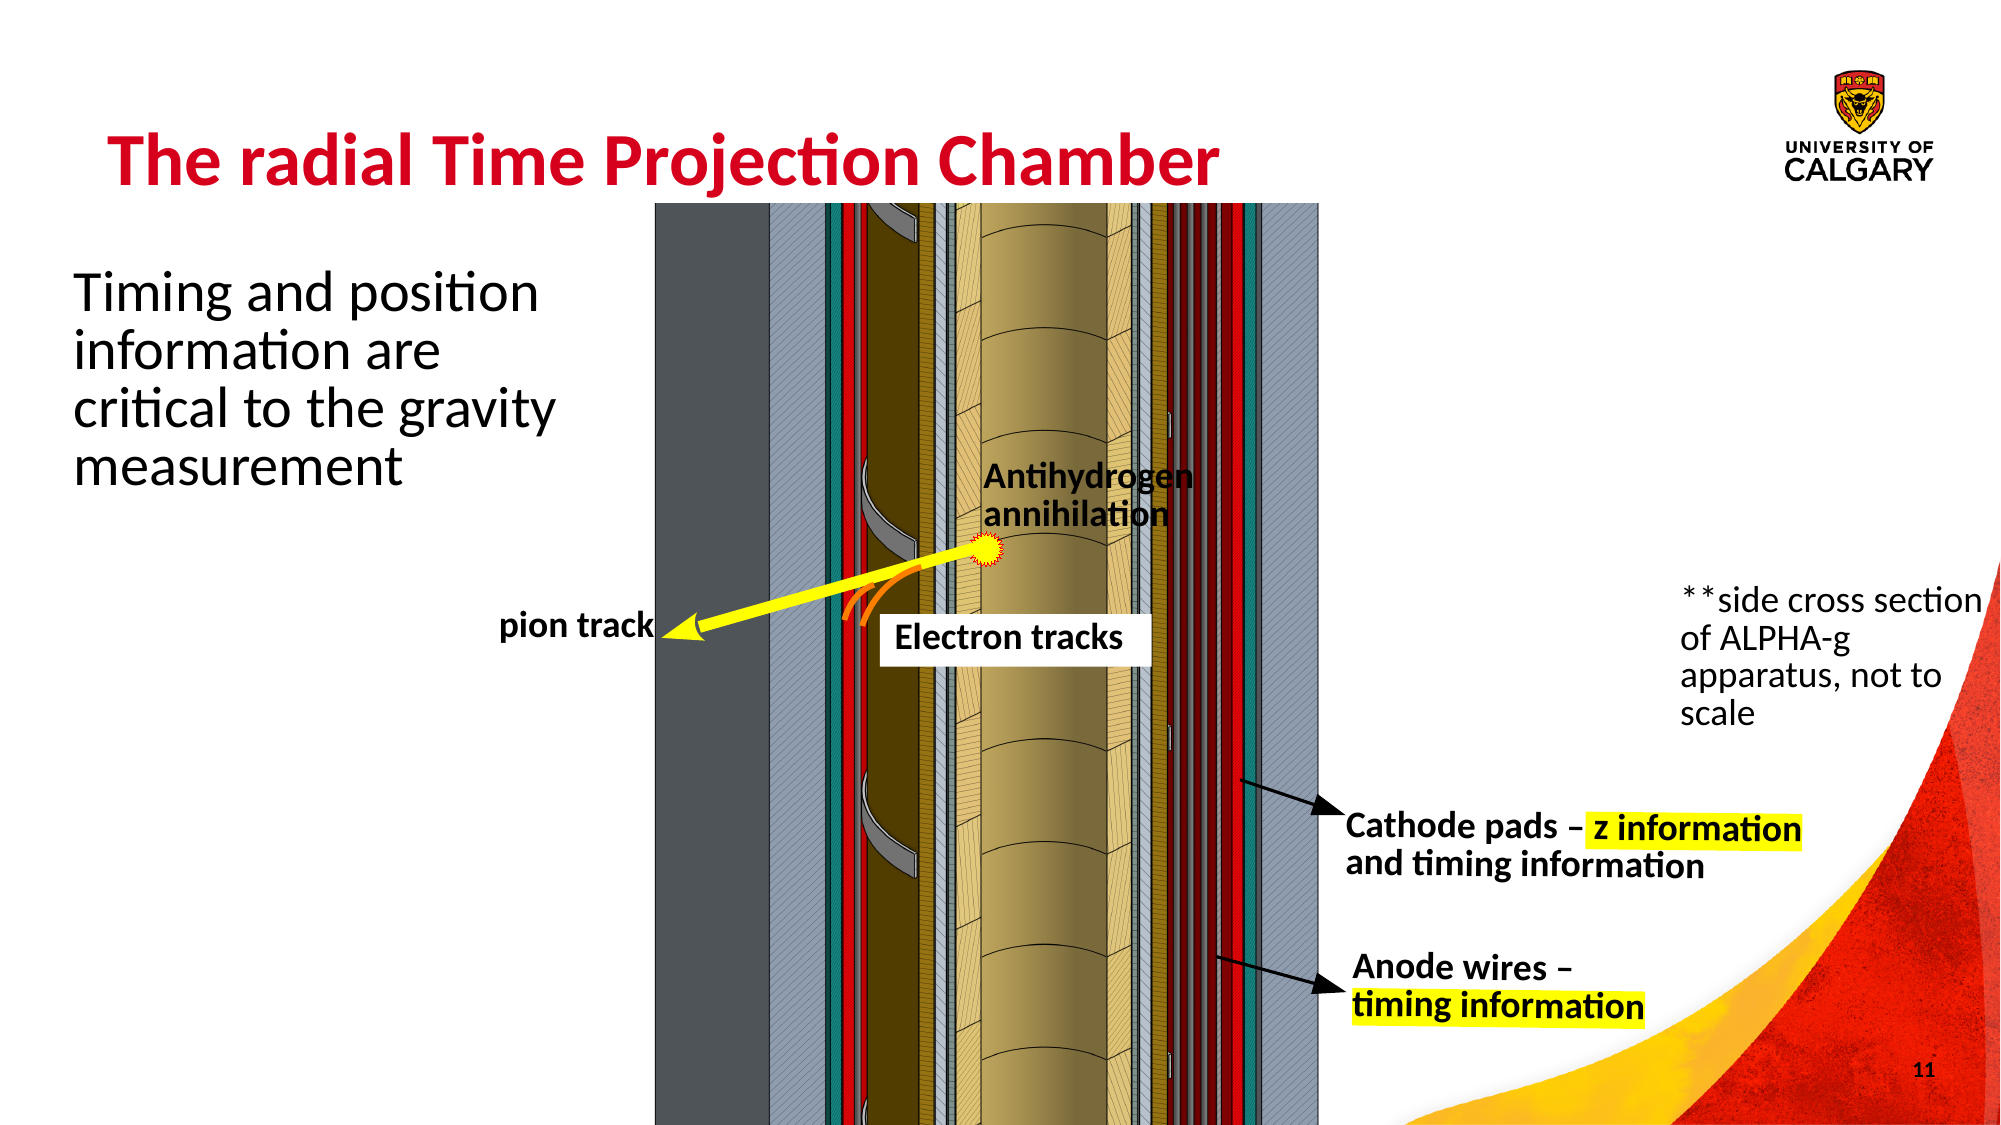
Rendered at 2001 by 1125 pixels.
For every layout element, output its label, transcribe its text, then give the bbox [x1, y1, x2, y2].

title The radial Time Projection Chamber [92, 76, 1688, 246]
text_box [970, 544, 1004, 567]
text_box Anode wires – timing information [1471, 969, 1667, 1125]
text_box Timing and position information are critical to the gravity measurement [59, 259, 579, 532]
picture [0, 0, 2001, 1125]
text_box <number> [1665, 1046, 1951, 1107]
text_box **side cross section of ALPHA-g apparatus, not to scale [1665, 576, 2000, 815]
text_box Antihydrogen annihilation [968, 453, 1264, 544]
text_box pion track [484, 602, 756, 662]
text_box Electron tracks [879, 614, 1152, 667]
text_box Cathode pads – z information and timing information [1471, 802, 1879, 974]
